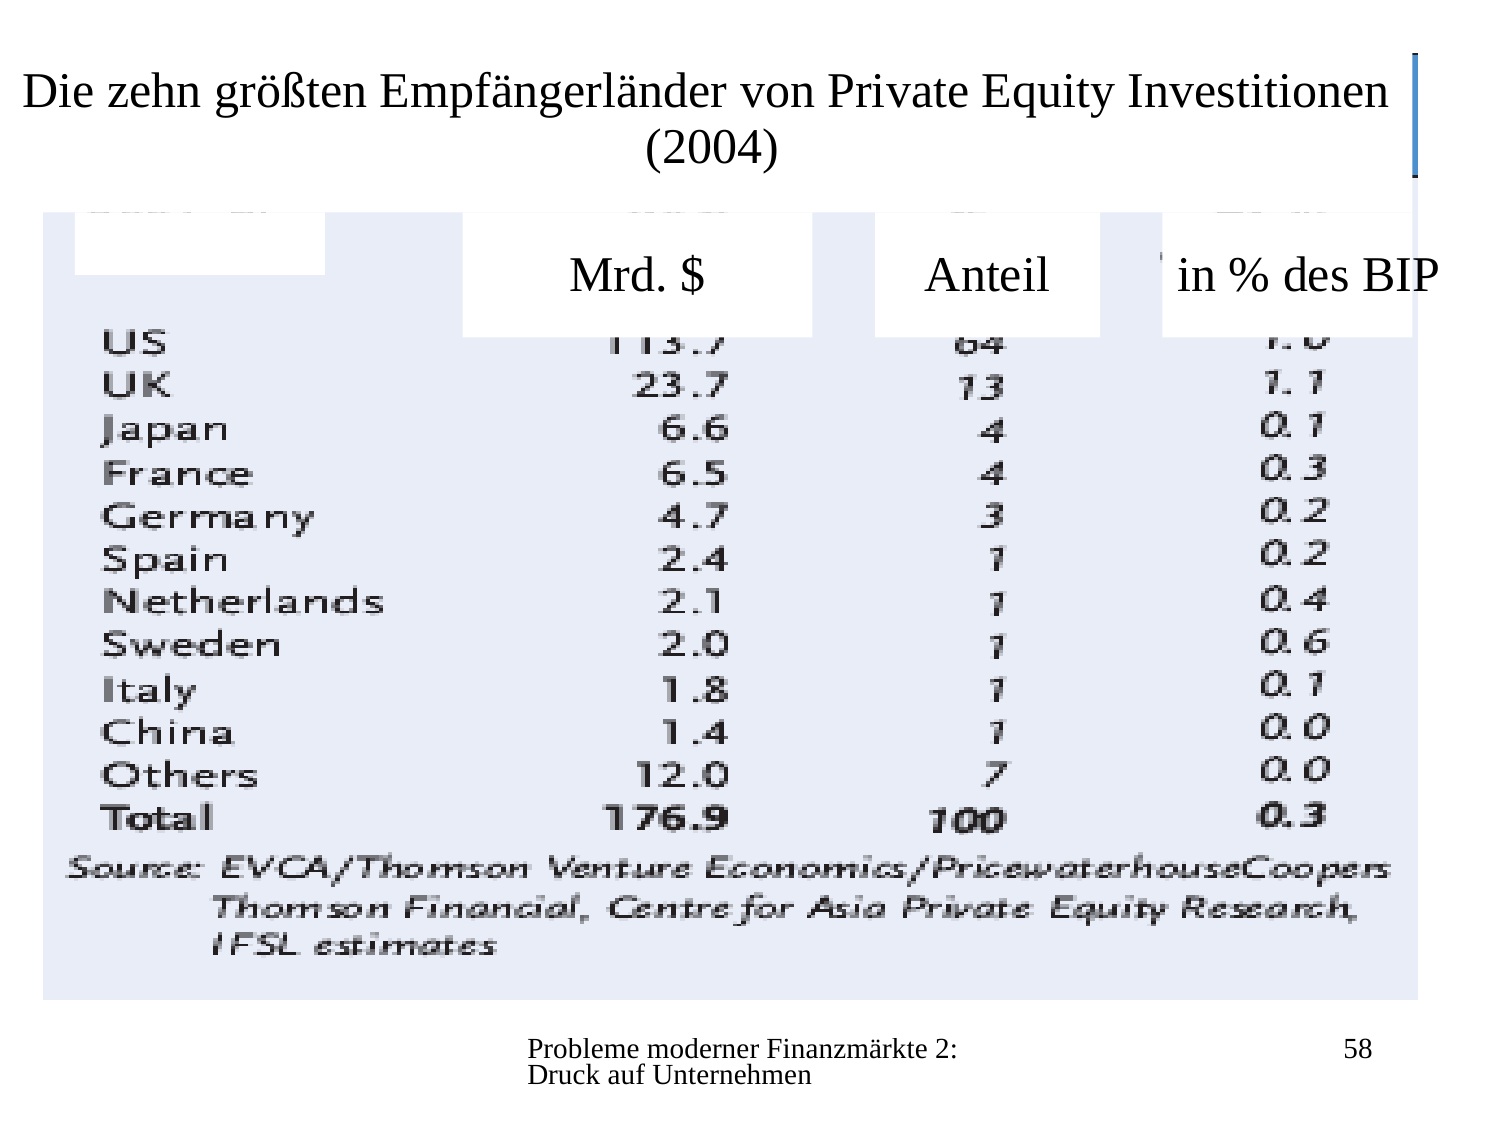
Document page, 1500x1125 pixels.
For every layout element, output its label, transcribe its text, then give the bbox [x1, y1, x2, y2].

picture [1422, 260, 1433, 276]
picture [0, 0, 1500, 1038]
text_box Anteil [875, 212, 1101, 338]
text_box Mrd. $ [462, 212, 813, 338]
text_box [74, 212, 325, 275]
text_box Die zehn größten Empfängerländer von Private Equity Investitionen (2004) [0, 24, 1413, 213]
text_box in % des BIP [1162, 212, 1413, 338]
